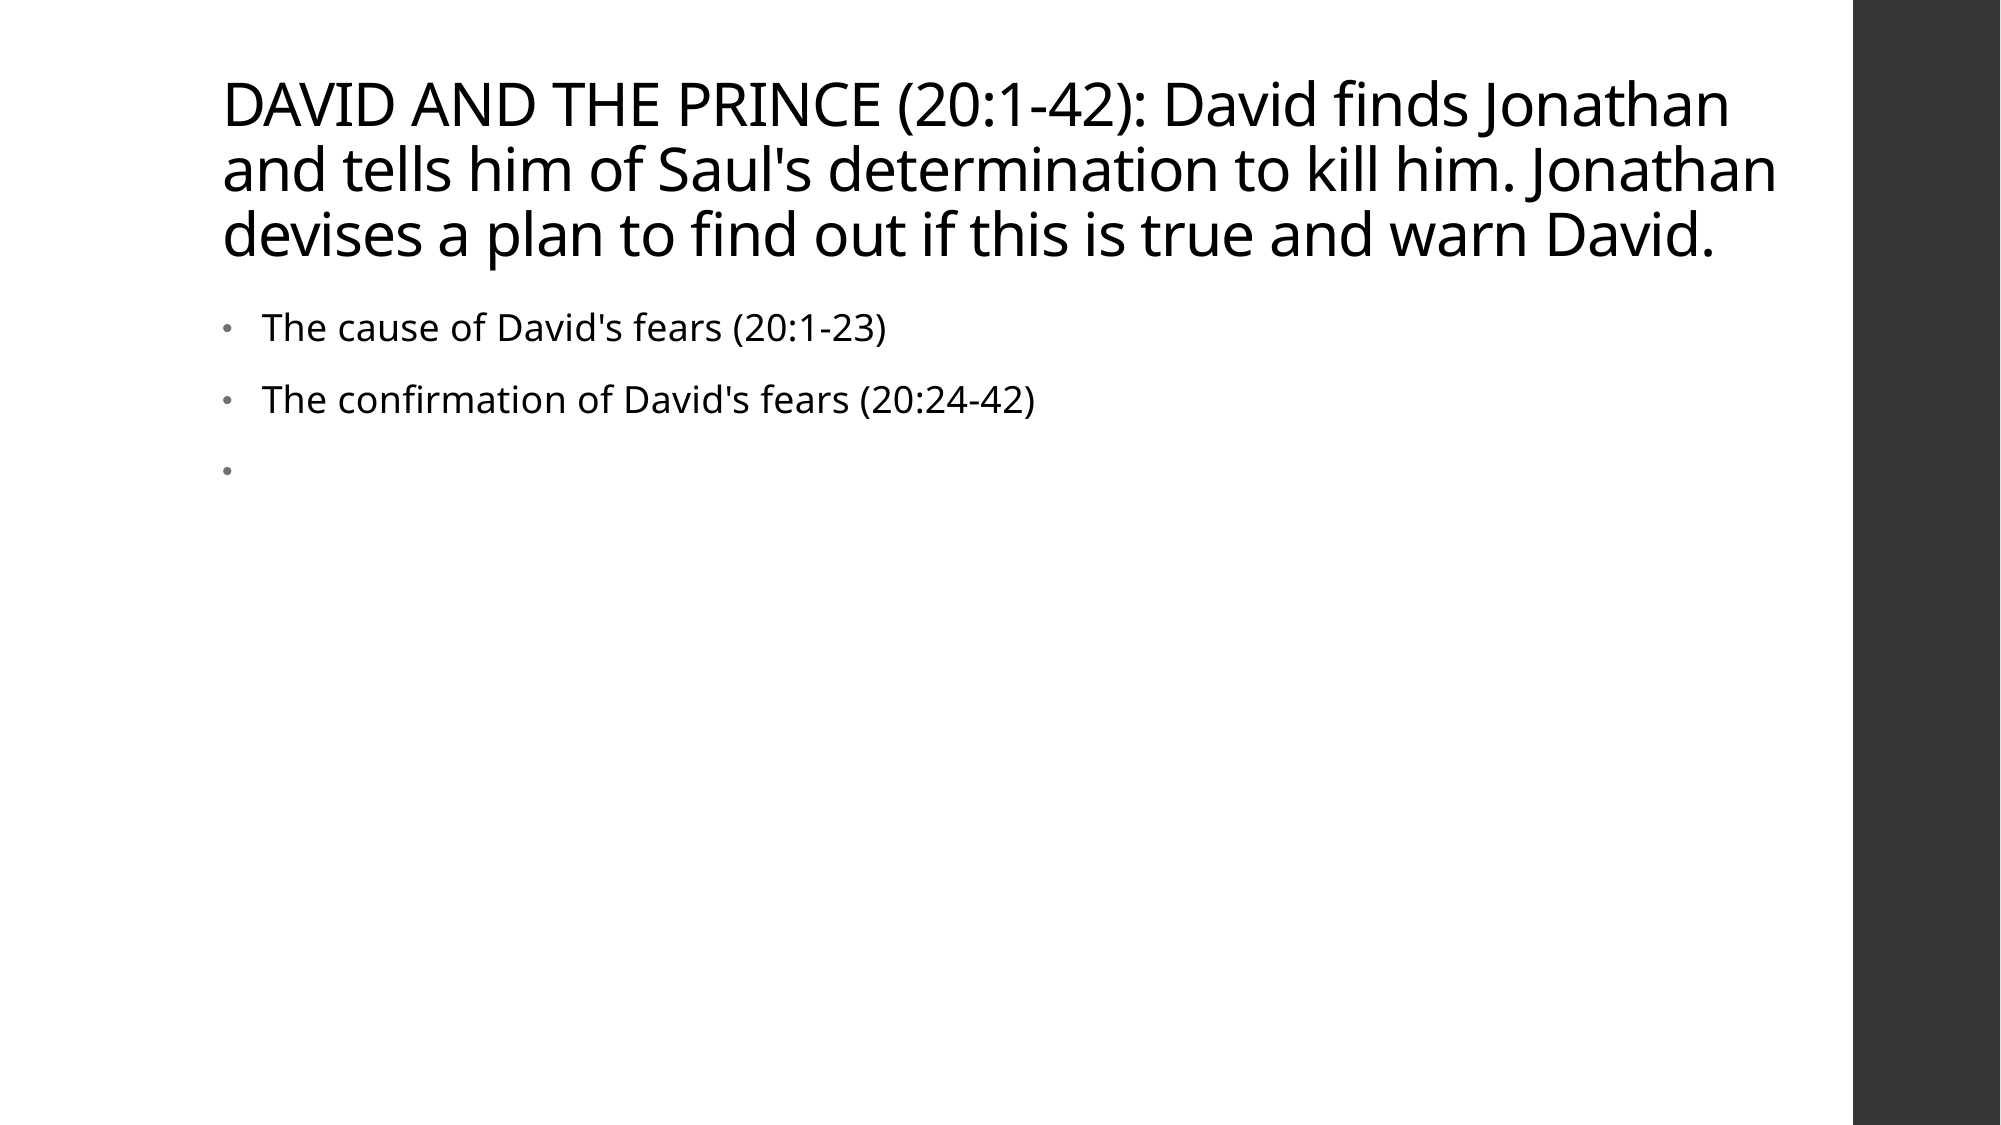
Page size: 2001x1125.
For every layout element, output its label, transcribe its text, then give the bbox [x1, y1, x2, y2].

list The cause of David's fears (20:1-23) The confirmation of David's fears (20:24-42) [206, 299, 1617, 1014]
title DAVID AND THE PRINCE (20:1-42): David finds Jonathan and tells him of Saul's determination to kill him. Jonathan devises a plan to find out if this is true and warn David. [206, 60, 1797, 278]
